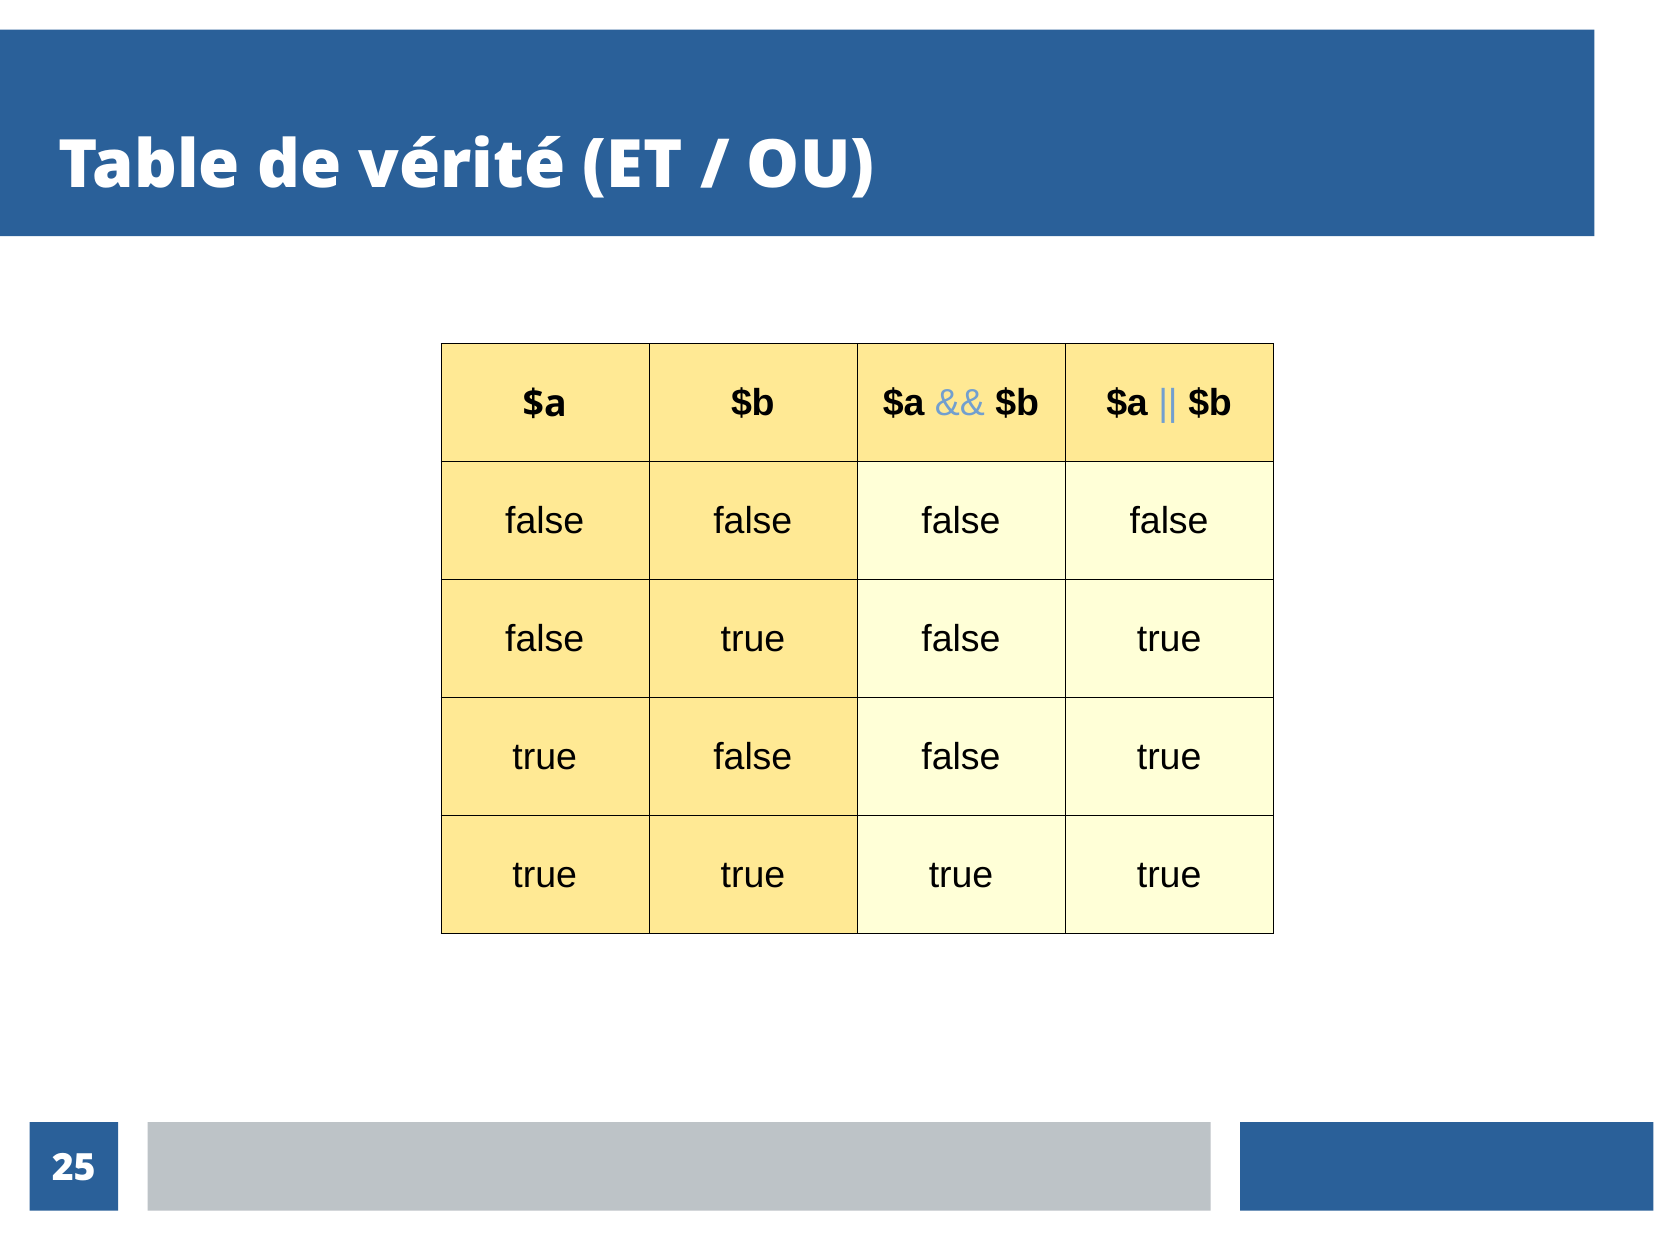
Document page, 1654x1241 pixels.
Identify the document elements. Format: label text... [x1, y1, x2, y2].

table_cell true [442, 698, 649, 815]
table_cell false [650, 462, 857, 579]
table_cell true [858, 816, 1065, 933]
title Table de vérité (ET / OU) [59, 59, 1595, 207]
table_header $a [442, 344, 649, 461]
table_cell false [858, 580, 1065, 697]
table_header $a || $b [1066, 344, 1273, 461]
table_cell true [1066, 816, 1273, 933]
table_header $a && $b [858, 344, 1065, 461]
table_cell true [1066, 698, 1273, 815]
table_cell false [858, 462, 1065, 579]
table_cell true [442, 816, 649, 933]
table_cell true [1066, 580, 1273, 697]
table_cell true [650, 580, 857, 697]
table_cell true [650, 816, 857, 933]
table_cell false [442, 580, 649, 697]
table_cell false [858, 698, 1065, 815]
table_cell false [442, 462, 649, 579]
table_cell false [1066, 462, 1273, 579]
table_header $b [650, 344, 857, 461]
table_cell false [650, 698, 857, 815]
